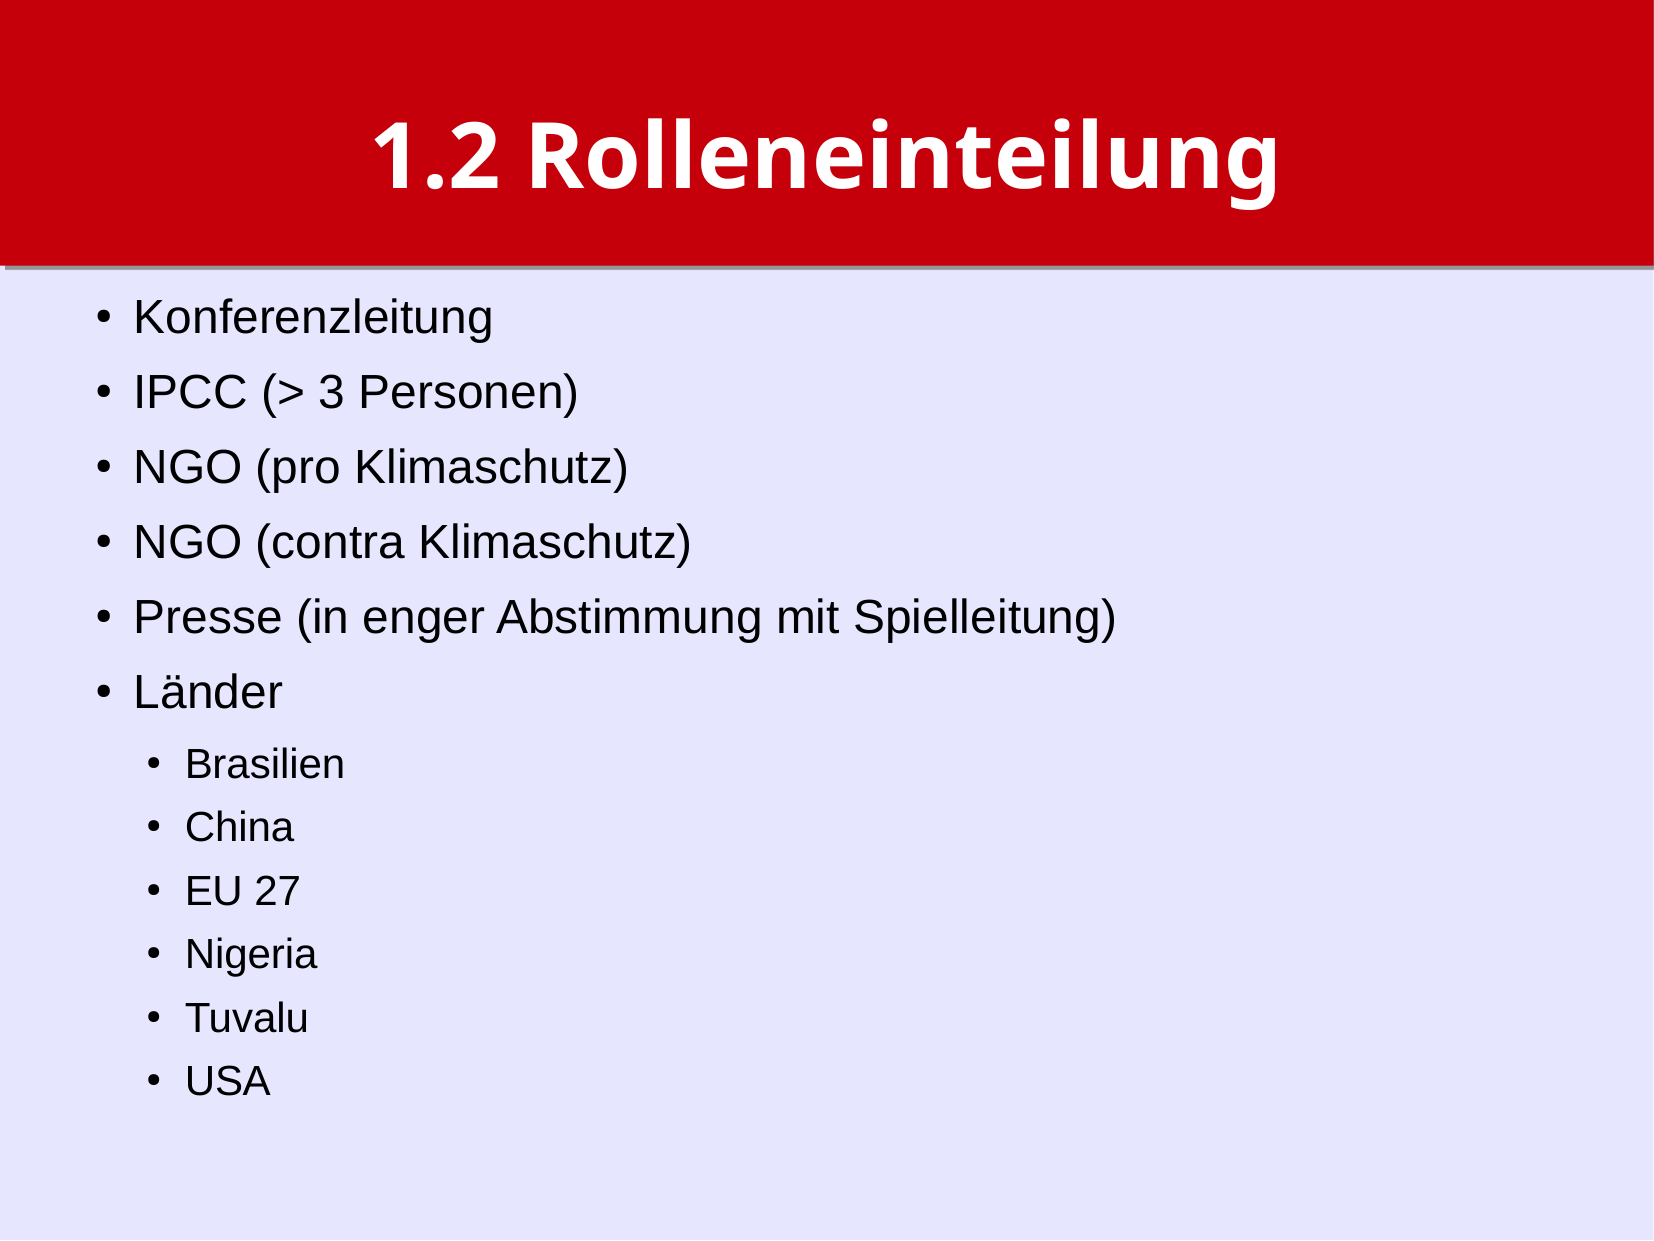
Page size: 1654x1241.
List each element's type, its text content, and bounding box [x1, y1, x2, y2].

list Konferenzleitung IPCC (> 3 Personen) NGO (pro Klimaschutz) NGO (contra Klimaschutz) Presse (in enger Abstimmung mit Spielleitung) Länder Brasilien China EU 27 Nigeria Tuvalu USA [82, 290, 1571, 1109]
title 1.2 Rolleneinteilung [82, 56, 1571, 250]
